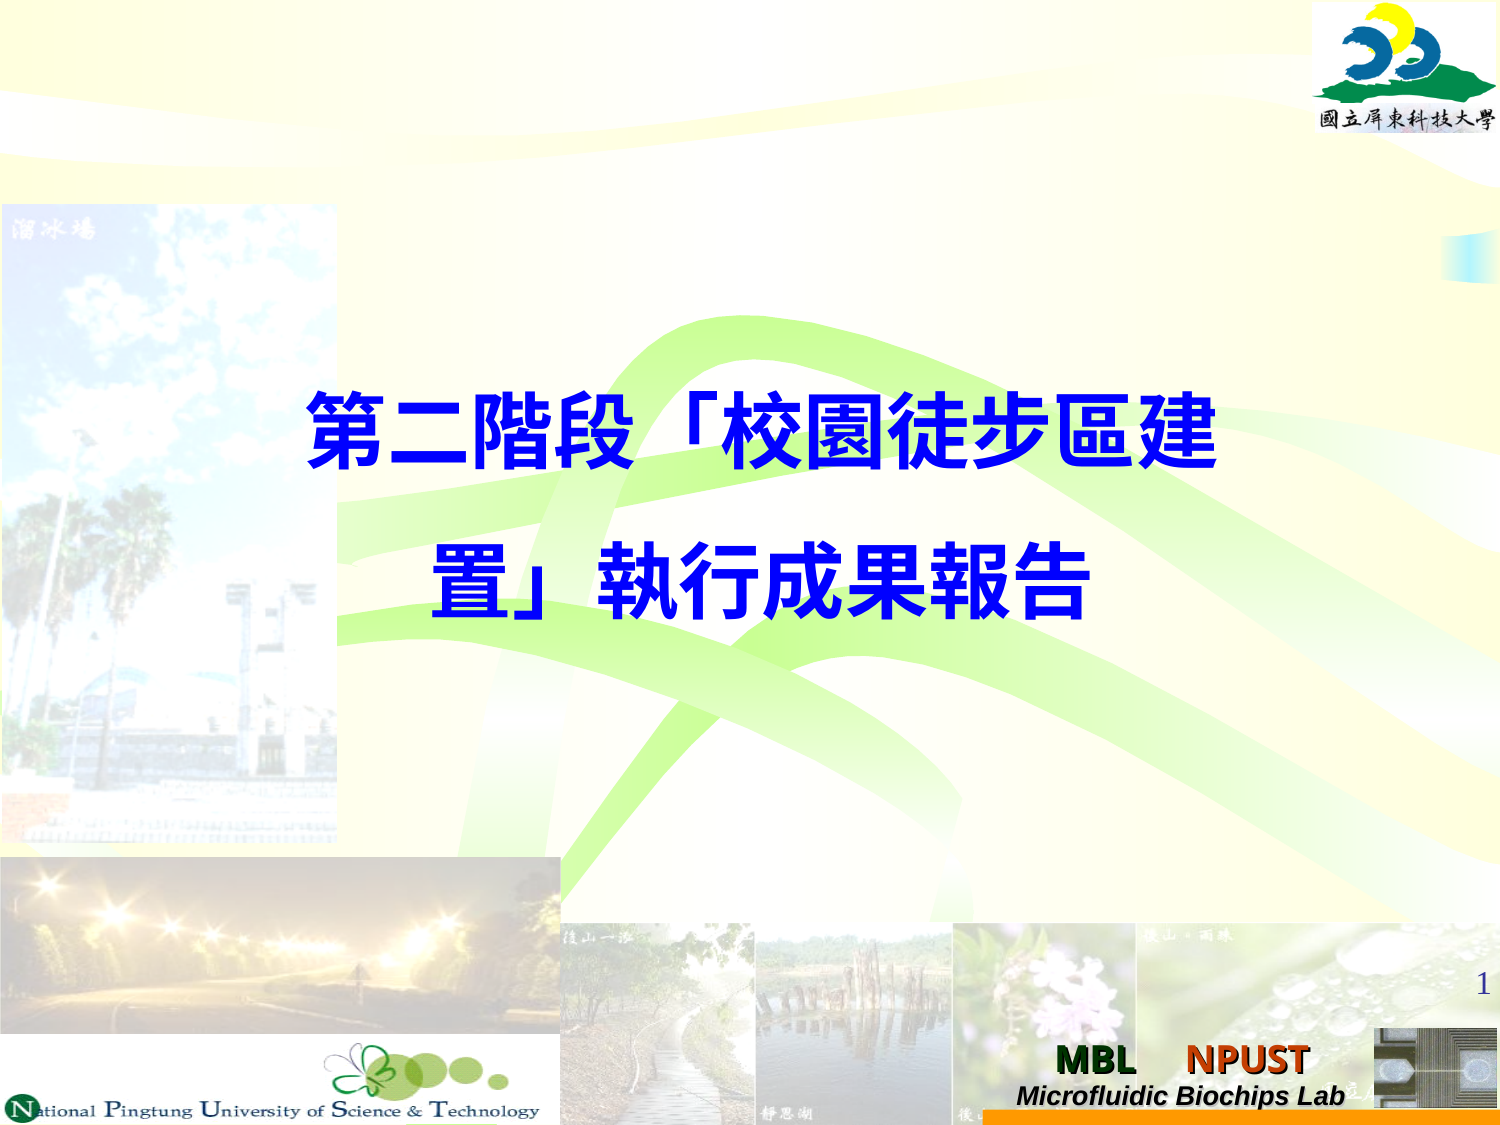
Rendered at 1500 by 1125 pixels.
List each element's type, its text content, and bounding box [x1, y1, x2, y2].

text_box 第二階段「校園徒步區建置」執行成果報告 [218, 314, 1306, 398]
picture [1312, 2, 1496, 133]
picture [1264, 1095, 1270, 1103]
picture [0, 857, 1500, 1125]
